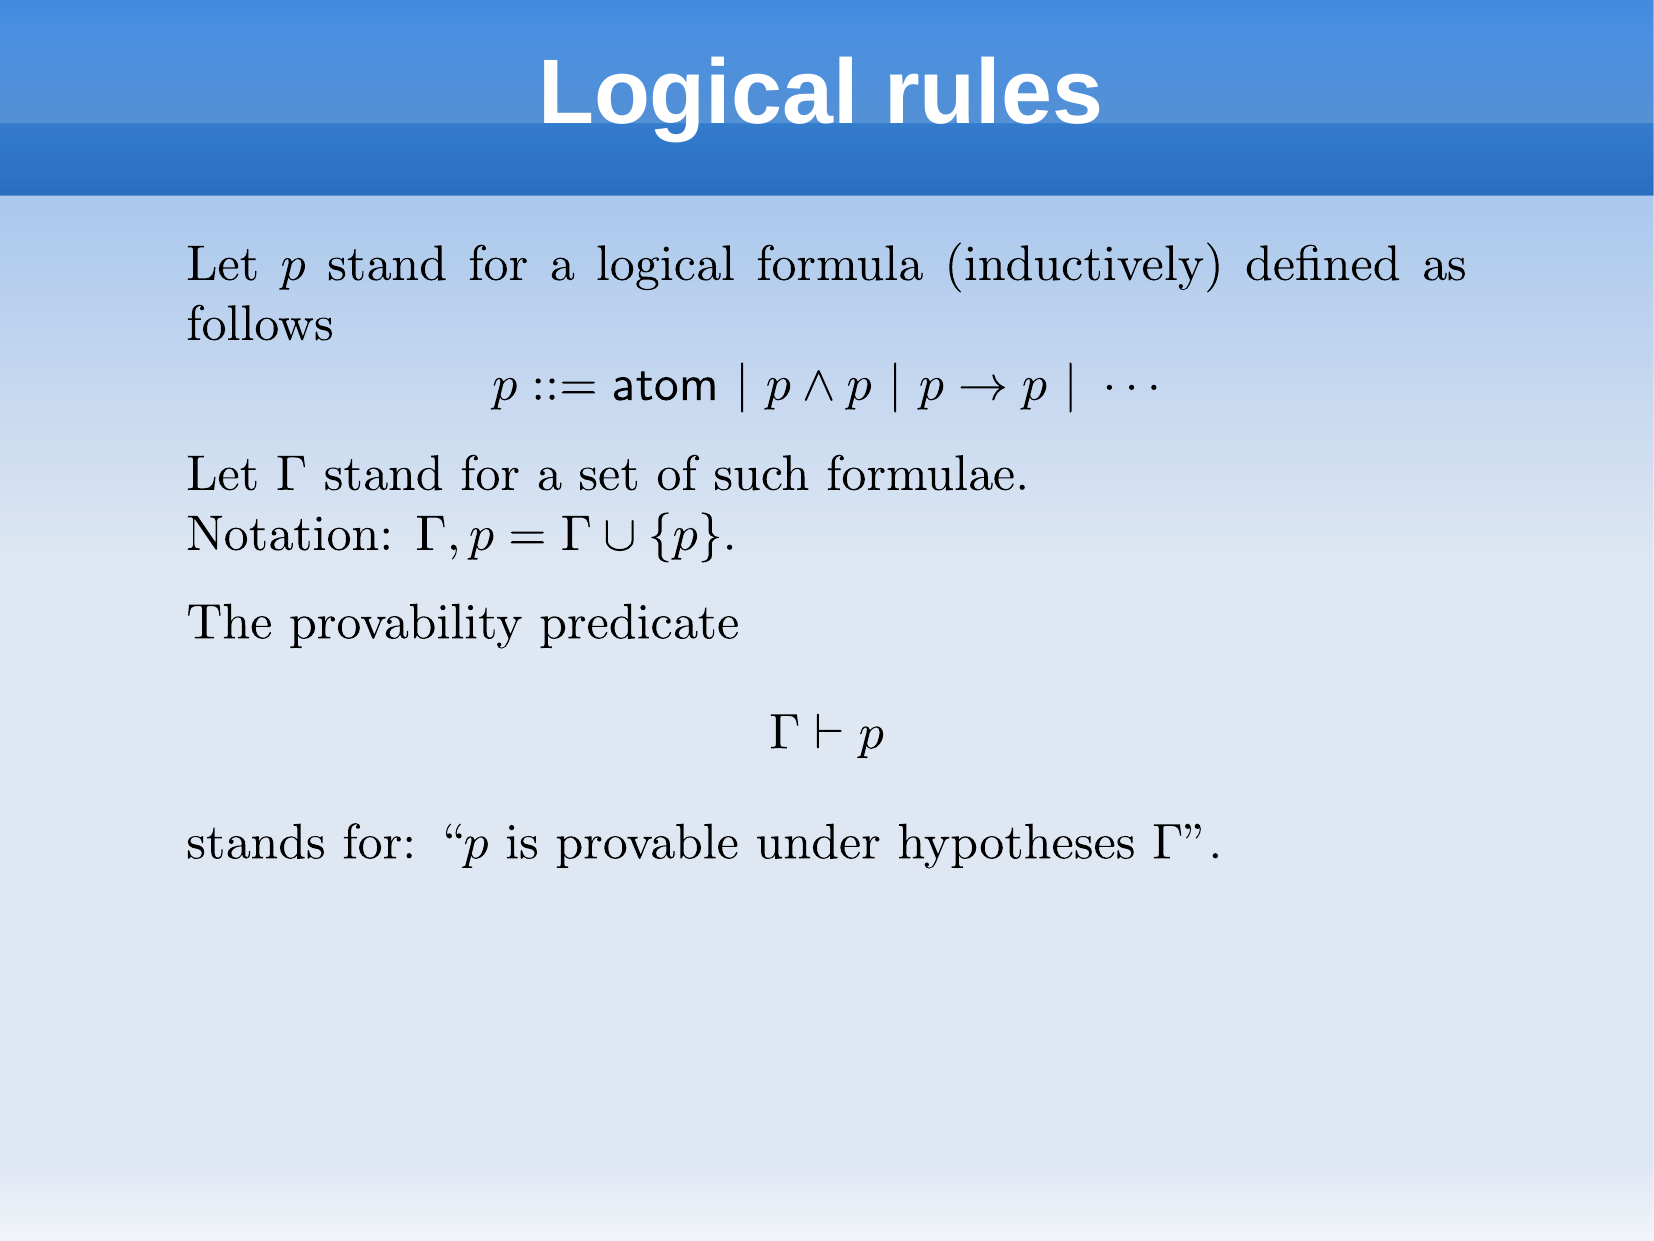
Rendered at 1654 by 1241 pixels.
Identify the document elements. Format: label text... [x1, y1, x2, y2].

picture [0, 0, 1654, 1241]
title Logical rules [76, 0, 1565, 188]
